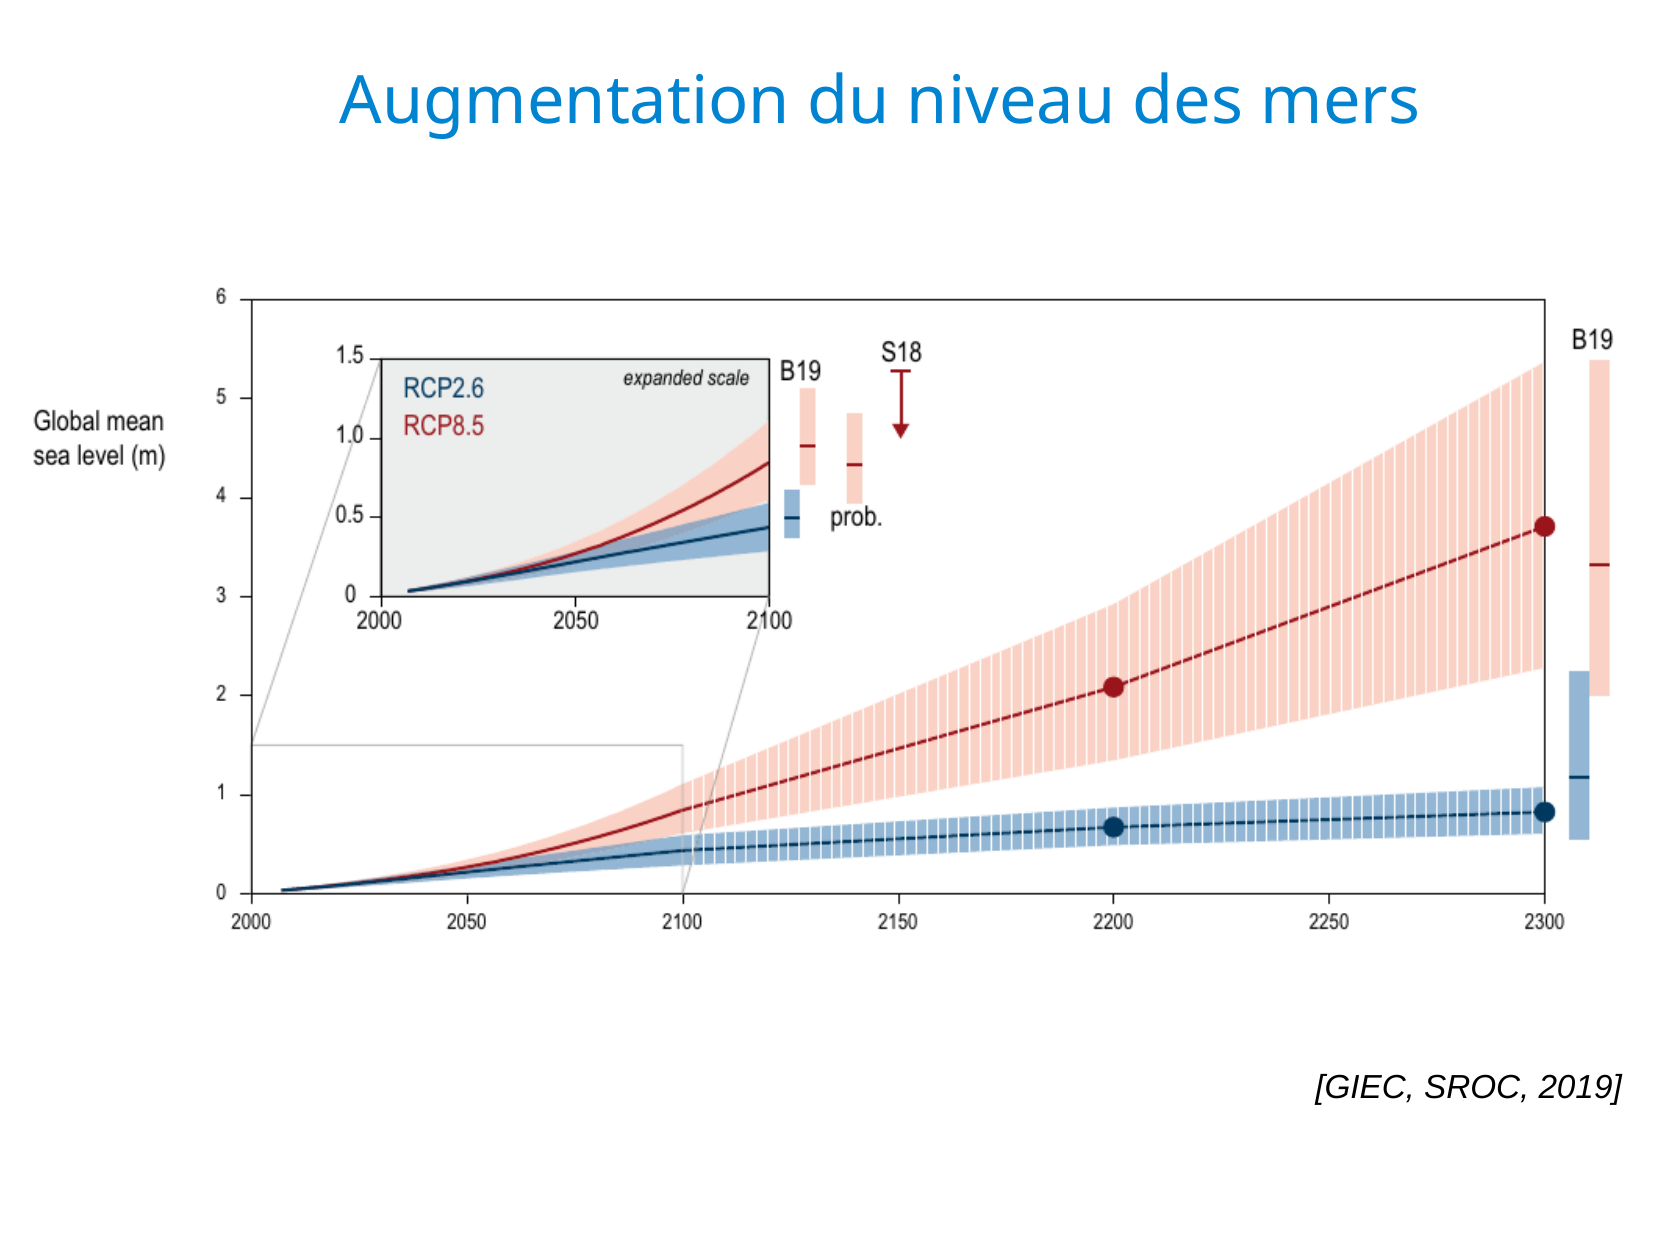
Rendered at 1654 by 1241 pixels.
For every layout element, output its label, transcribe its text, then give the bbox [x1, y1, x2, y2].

picture [9, 268, 1635, 948]
text_box [GIEC, SROC, 2019] [1300, 1058, 1654, 1119]
text_box Augmentation du niveau des mers [171, 49, 1591, 145]
